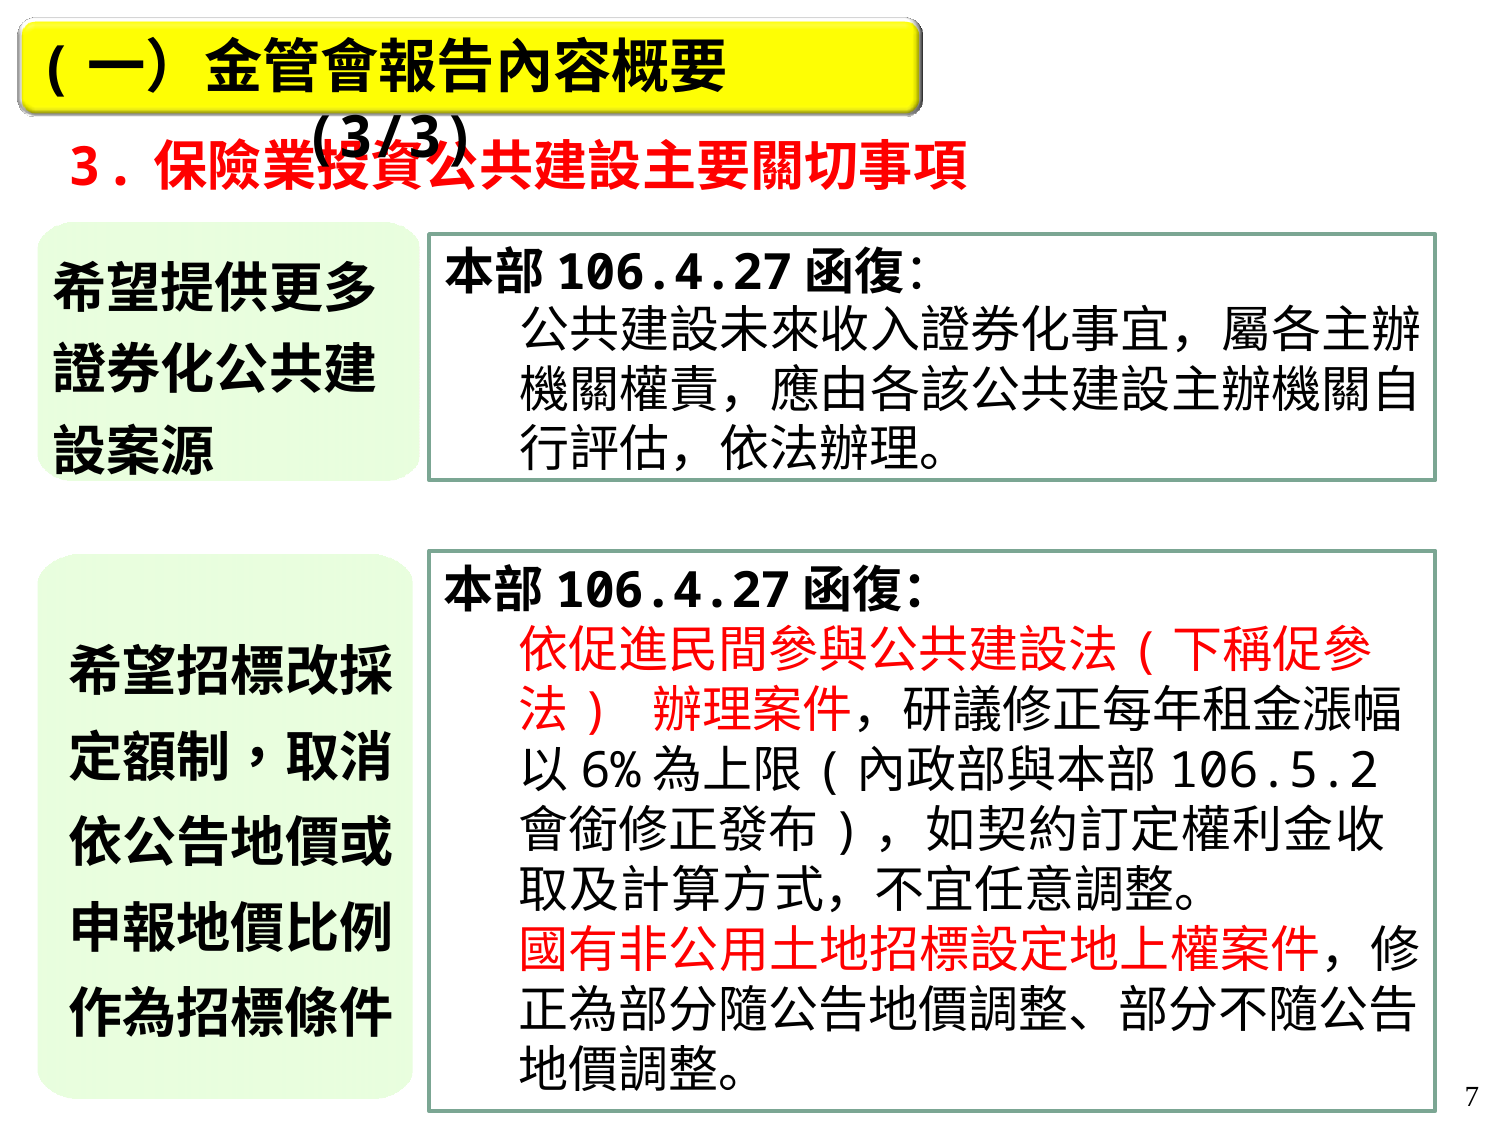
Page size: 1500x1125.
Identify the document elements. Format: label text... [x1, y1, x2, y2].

text_box [38, 554, 413, 1099]
text_box 本部106.4.27函復： 依促進民間參與公共建設法(下稱促參法) 辦理案件，研議修正每年租金漲幅以6%為上限(內政部與本部106.5.2會銜修正發布)，如契約訂定權利金收取及計算方式，不宜任意調整。 國有非公用土地招標設定地上權案件，修正為部分隨公告地價調整、部分不隨公告地價調整。 [441, 555, 1423, 1100]
text_box 本部106.4.27函復： 公共建設未來收入證券化事宜，屬各主辦 機關權責，應由各該公共建設主辦機關自 行評估，依法辦理。 [429, 234, 1436, 481]
text_box 3.保險業投資公共建設主要關切事項 [66, 128, 1026, 197]
title (一）金管會報告內容概要(3/3) [36, 27, 858, 102]
text_box 7 [1462, 1074, 1482, 1115]
text_box [16, 16, 923, 116]
text_box [38, 223, 419, 480]
text_box 希望提供更多證券化公共建設案源 [50, 235, 413, 484]
text_box 希望招標改採定額制，取消依公告地價或申報地價比例作為招標條件 [66, 614, 400, 1048]
